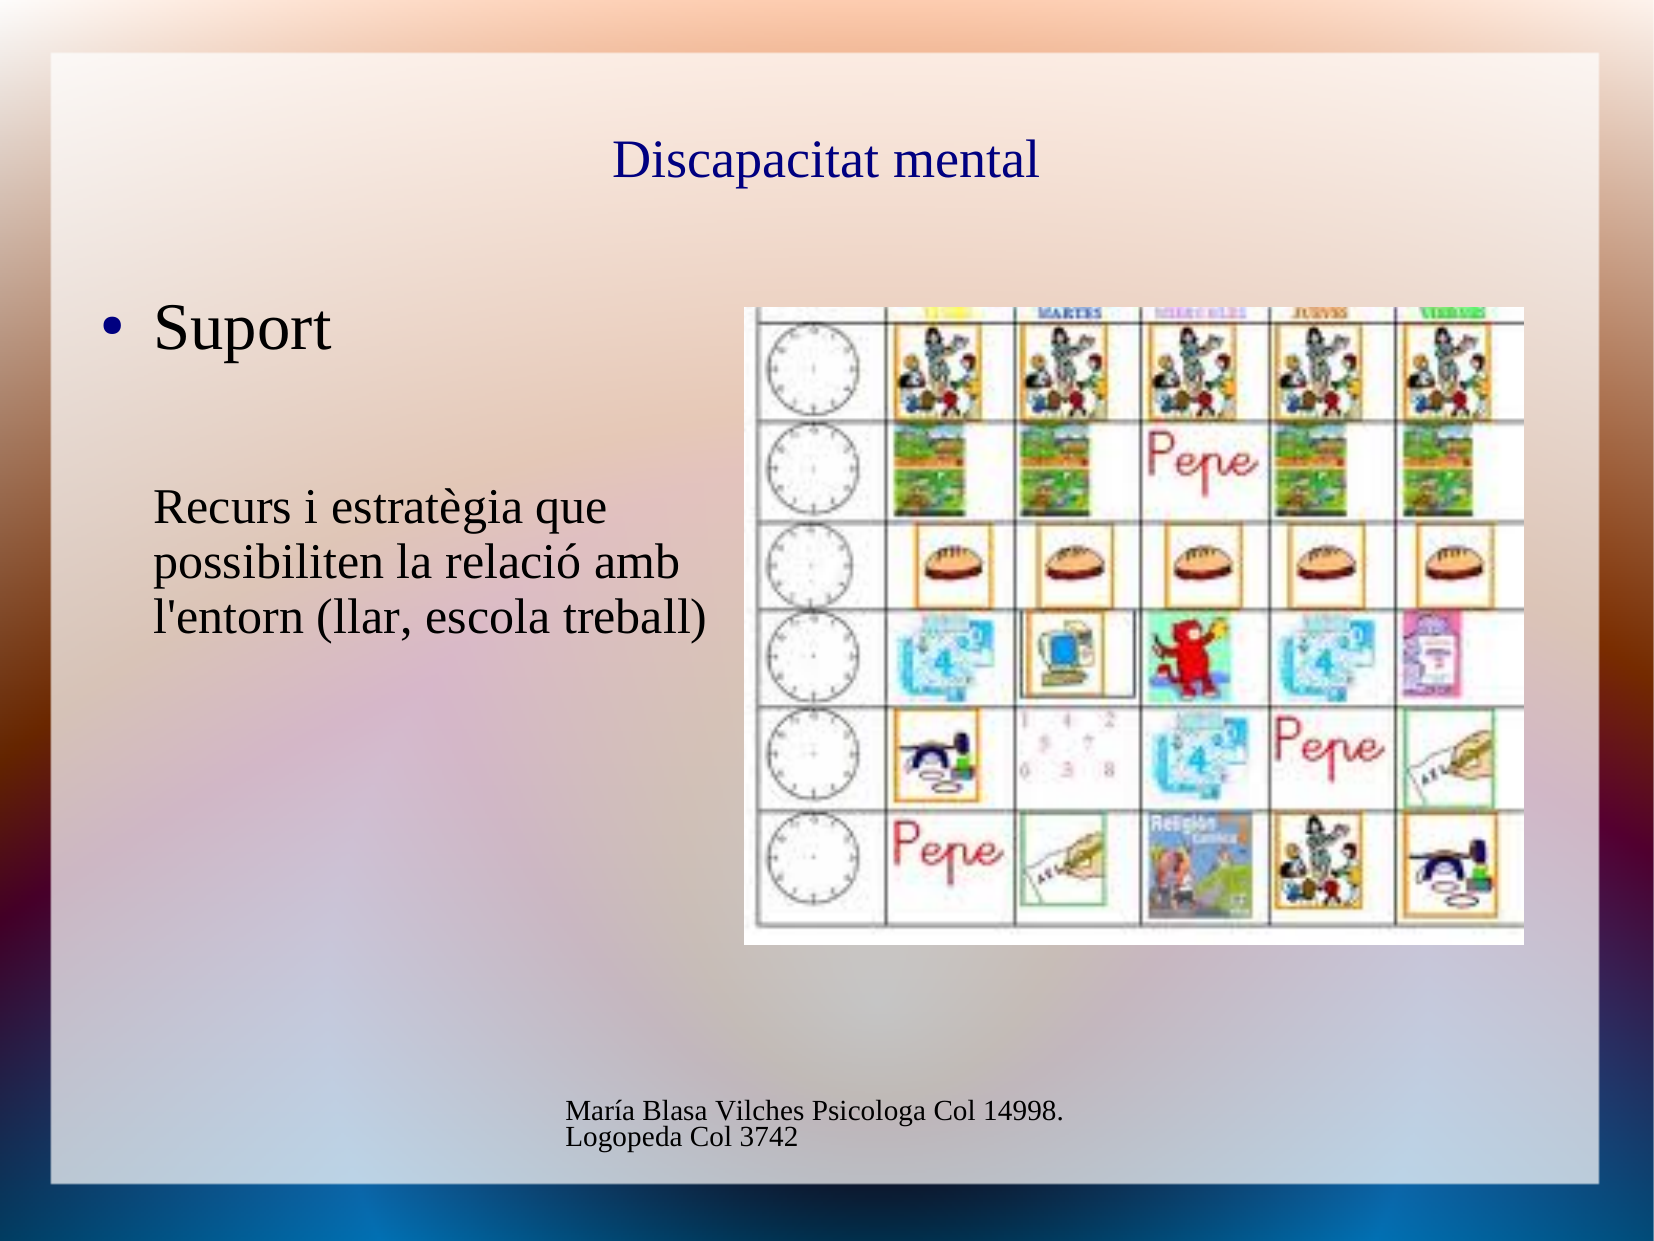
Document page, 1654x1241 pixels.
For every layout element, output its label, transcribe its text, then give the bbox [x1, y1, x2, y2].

title Discapacitat mental [82, 55, 1571, 263]
list Suport Recurs i estratègia que possibiliten la relació amb l'entorn (llar, escola treball) [82, 290, 809, 1109]
picture [0, 0, 1654, 1241]
